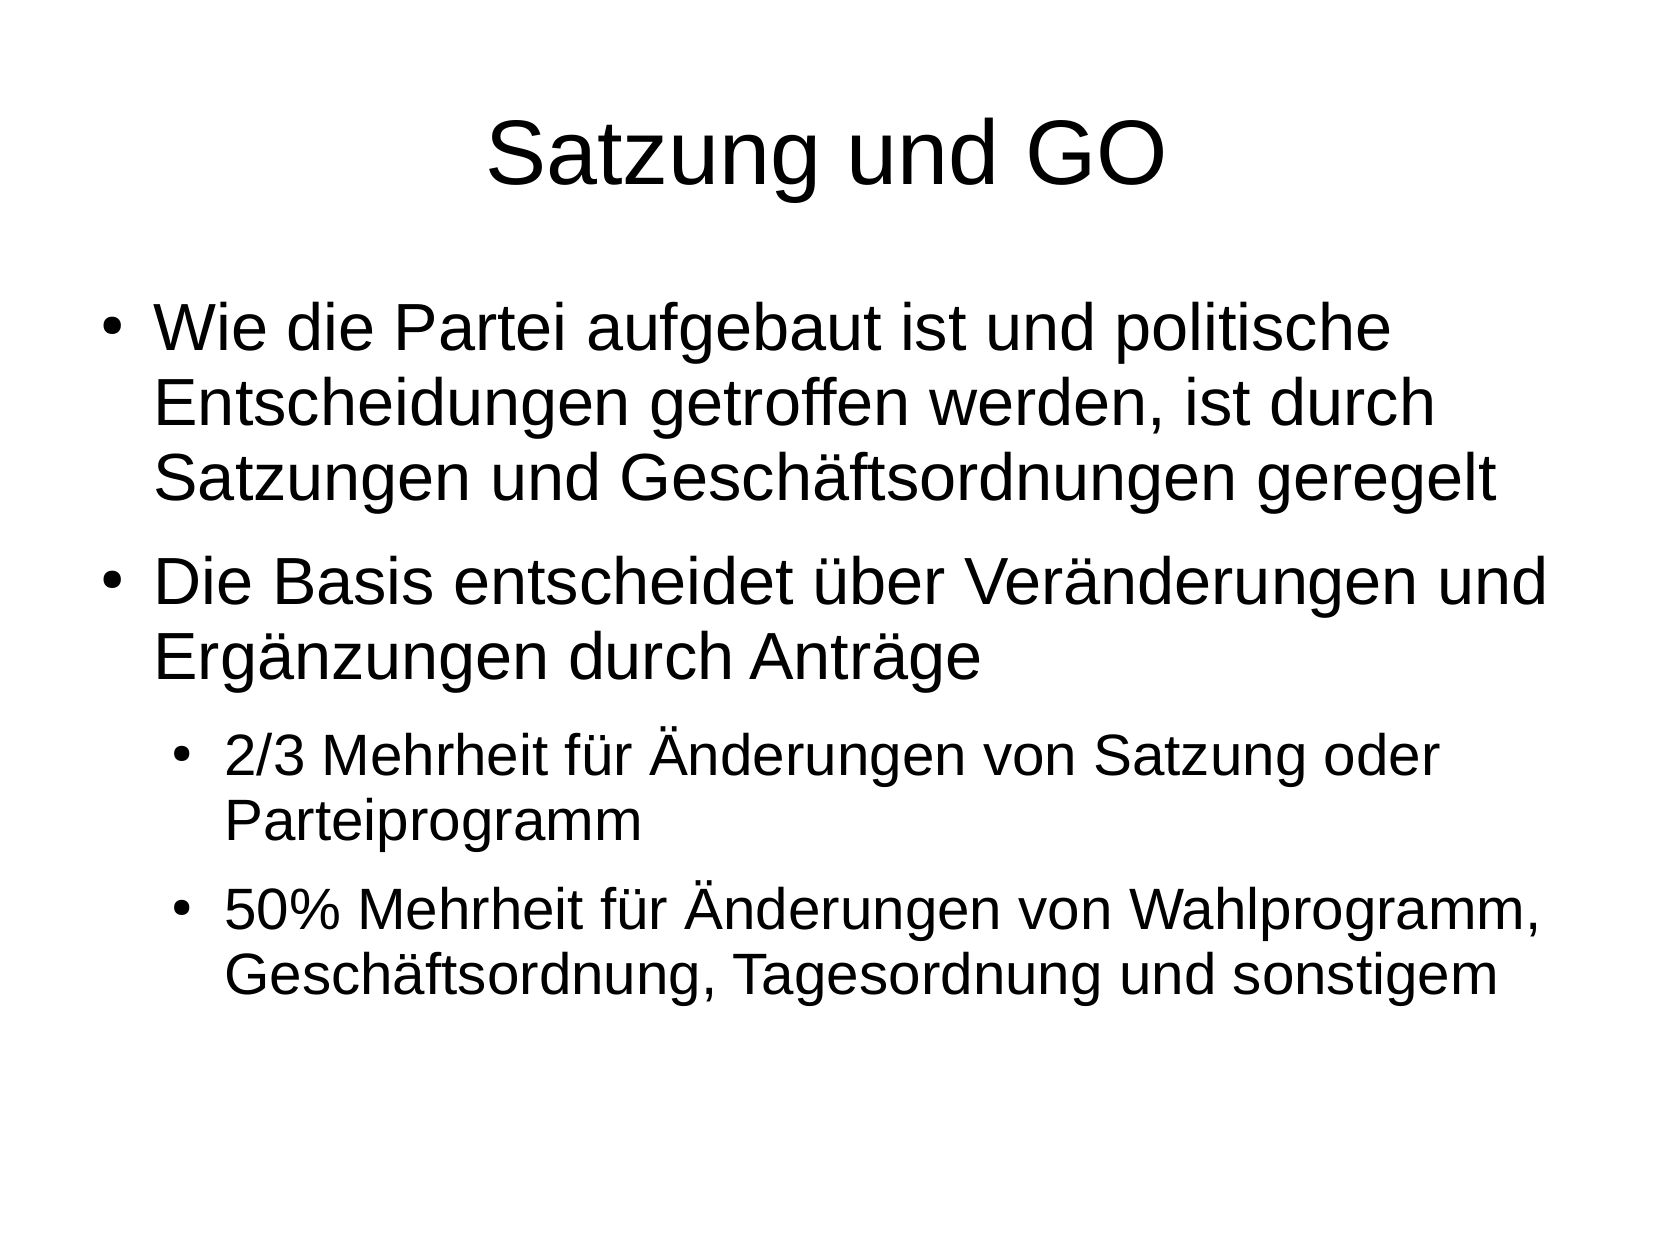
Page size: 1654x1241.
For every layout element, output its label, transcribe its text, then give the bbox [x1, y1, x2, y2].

title Satzung und GO [82, 49, 1571, 257]
list Wie die Partei aufgebaut ist und politische Entscheidungen getroffen werden, ist durch Satzungen und Geschäftsordnungen geregelt Die Basis entscheidet über Veränderungen und Ergänzungen durch Anträge 2/3 Mehrheit für Änderungen von Satzung oder Parteiprogramm 50% Mehrheit für Änderungen von Wahlprogramm, Geschäftsordnung, Tagesordnung und sonstigem [82, 290, 1571, 1109]
